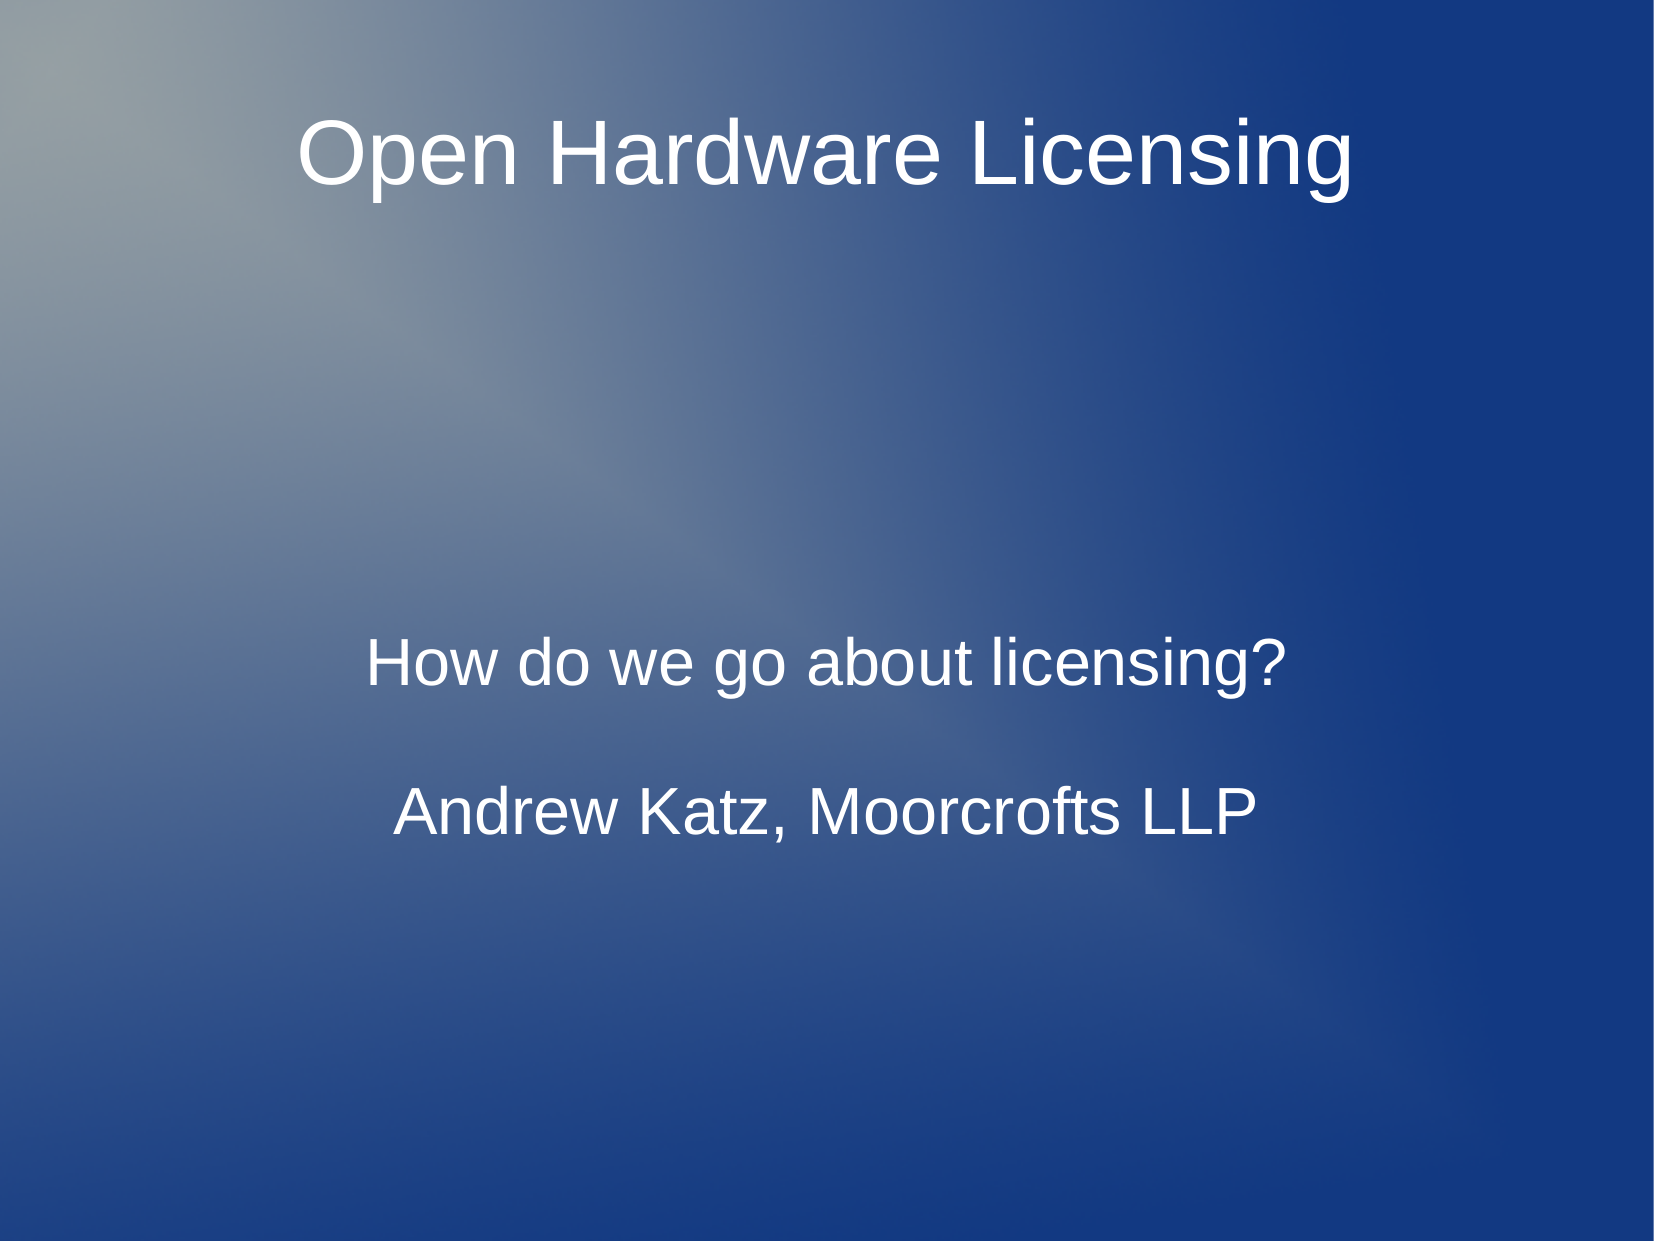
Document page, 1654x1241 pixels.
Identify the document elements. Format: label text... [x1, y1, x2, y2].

title Open Hardware Licensing [82, 49, 1571, 257]
subtitle How do we go about licensing? Andrew Katz, Moorcrofts LLP [82, 290, 1571, 1109]
picture [0, 0, 1654, 1241]
